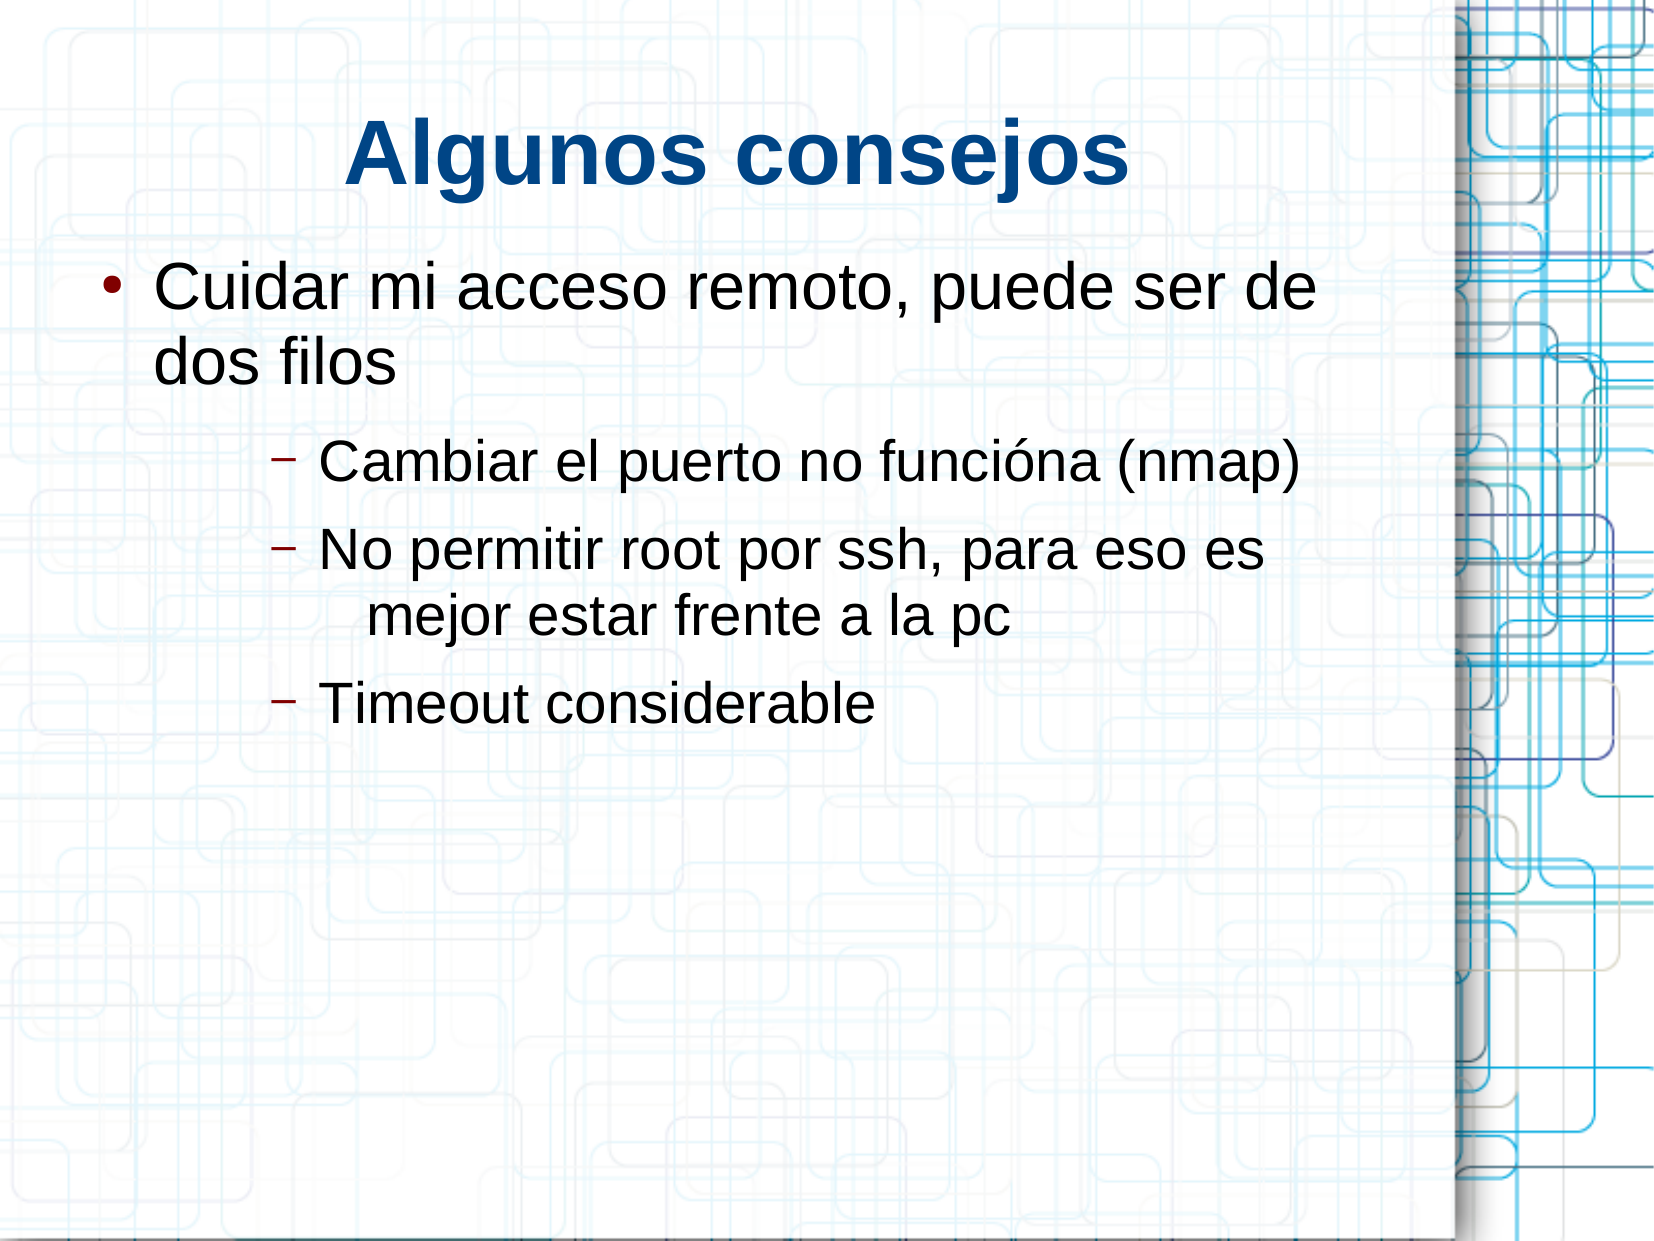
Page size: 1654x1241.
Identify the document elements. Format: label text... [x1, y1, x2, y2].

title Algunos consejos [59, 56, 1418, 250]
list Cuidar mi acceso remoto, puede ser de dos filos Cambiar el puerto no funcióna (nmap) No permitir root por ssh, para eso es mejor estar frente a la pc Timeout considerable [82, 249, 1418, 1054]
picture [0, 0, 1654, 1241]
